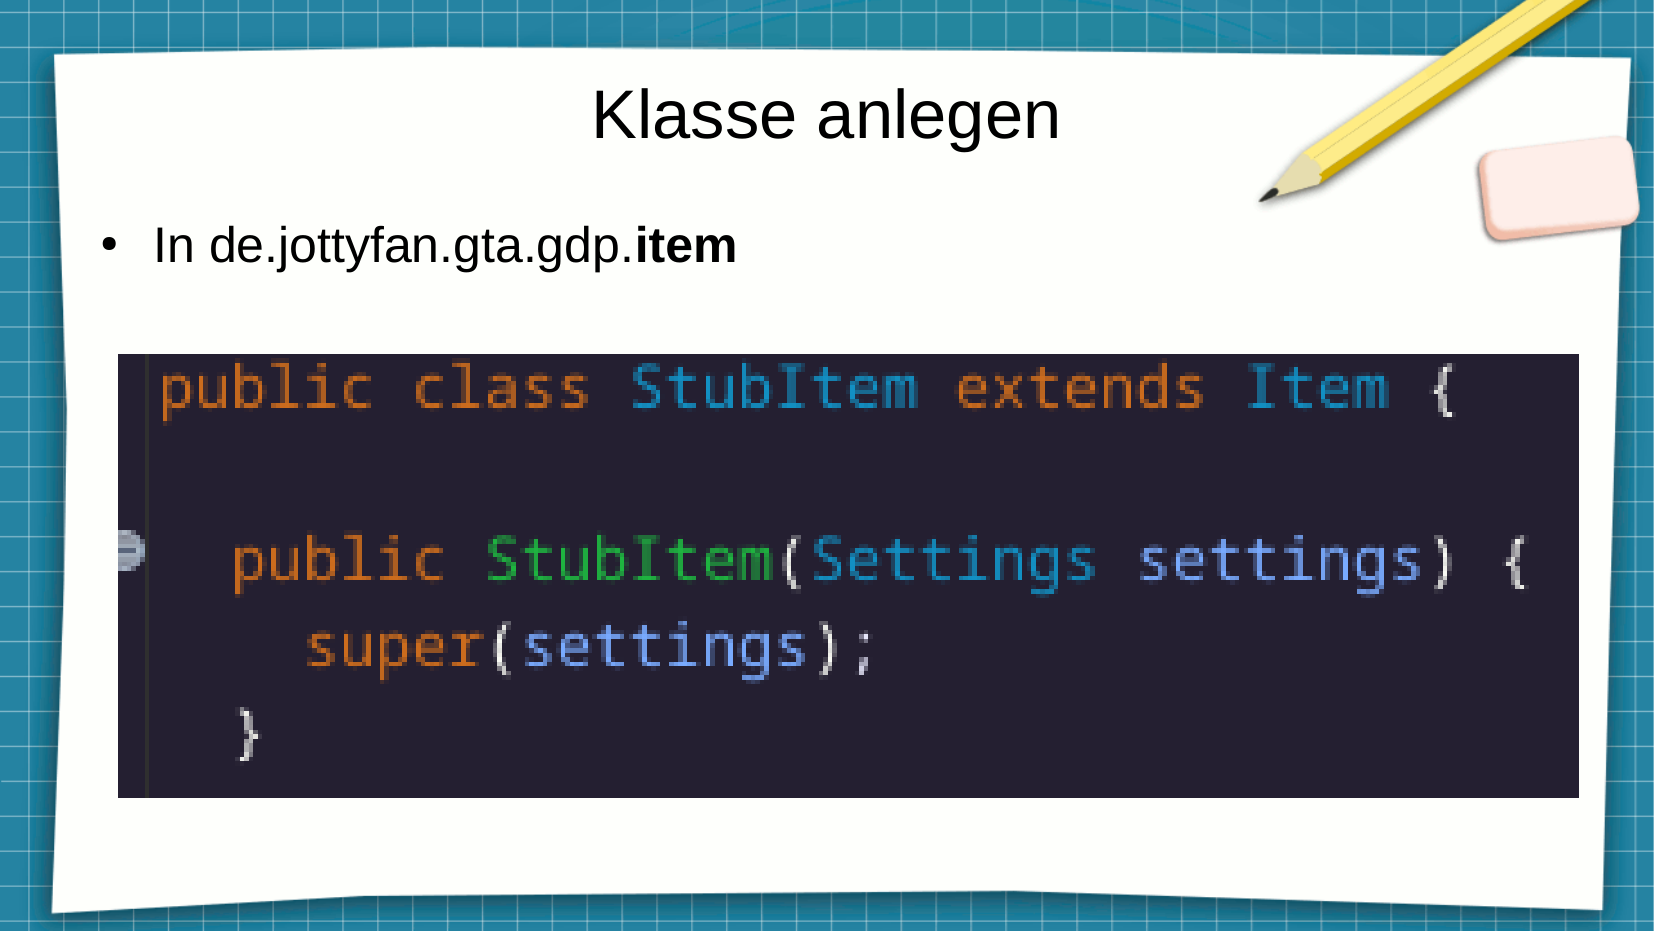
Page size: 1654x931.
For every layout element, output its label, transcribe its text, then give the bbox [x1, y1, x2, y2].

list In de.jottyfan.gta.gdp.item [82, 217, 1571, 296]
title Klasse anlegen [82, 37, 1571, 193]
picture [0, 0, 1654, 931]
